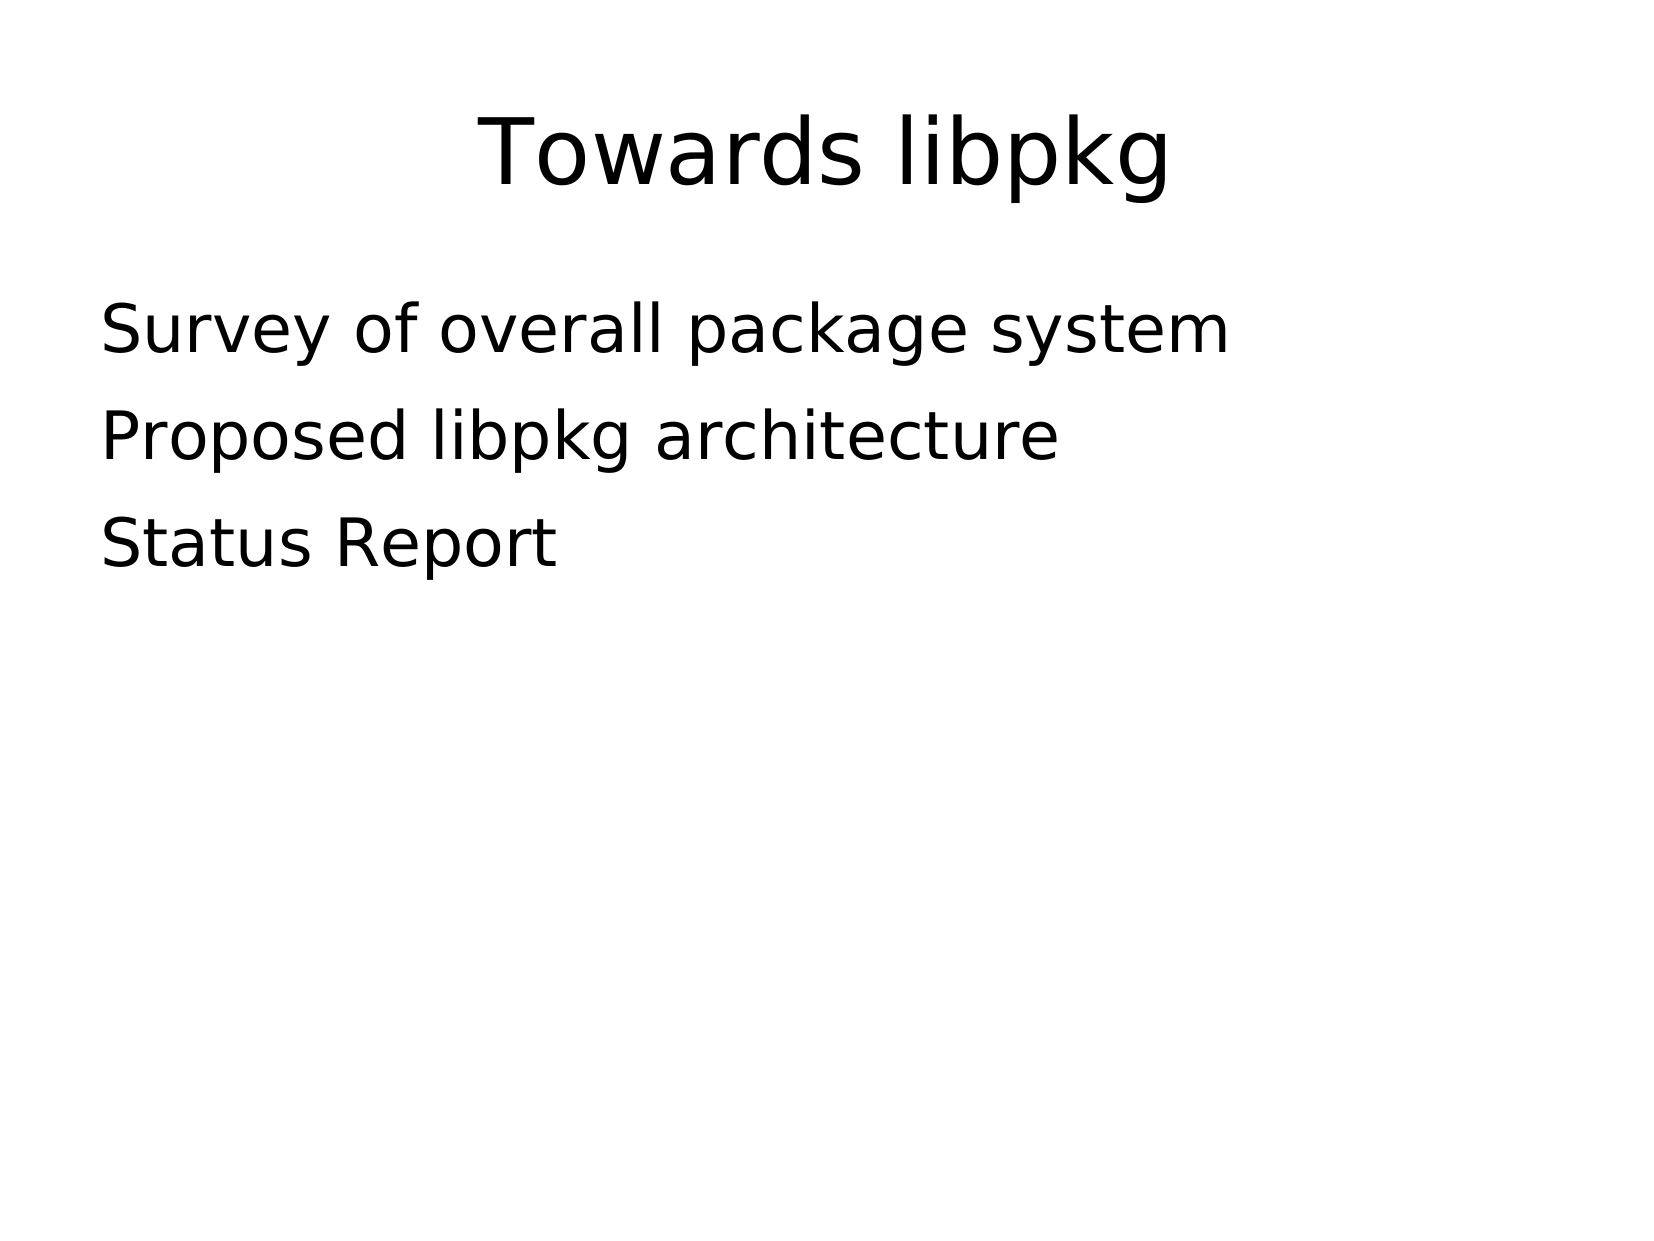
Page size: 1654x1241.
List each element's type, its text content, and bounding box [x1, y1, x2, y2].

list Survey of overall package system Proposed libpkg architecture Status Report [82, 290, 1571, 1109]
title Towards libpkg [82, 49, 1571, 257]
